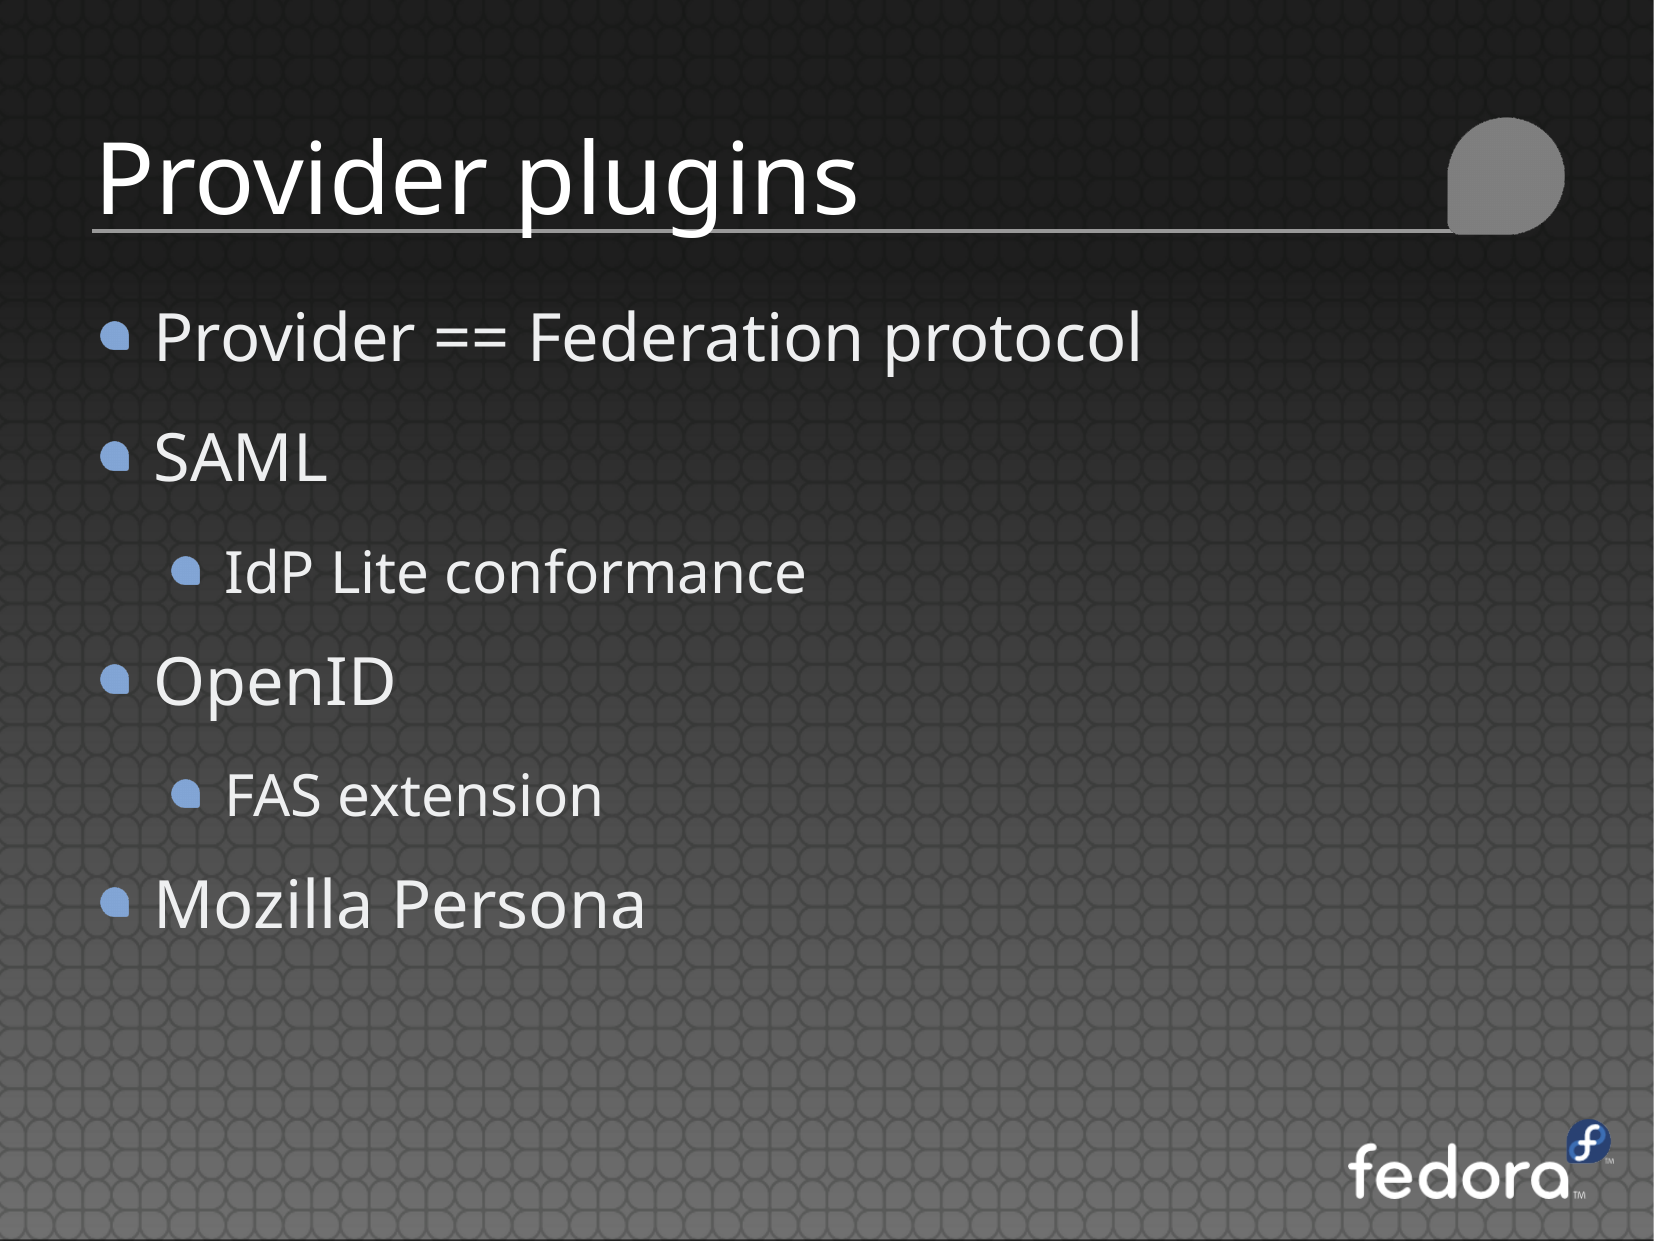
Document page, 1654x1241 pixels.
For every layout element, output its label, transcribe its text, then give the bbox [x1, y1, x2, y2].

picture [0, 0, 1654, 1241]
list Provider == Federation protocol SAML IdP Lite conformance OpenID FAS extension Mozilla Persona [82, 290, 1571, 1094]
title Provider plugins [94, 100, 1426, 251]
